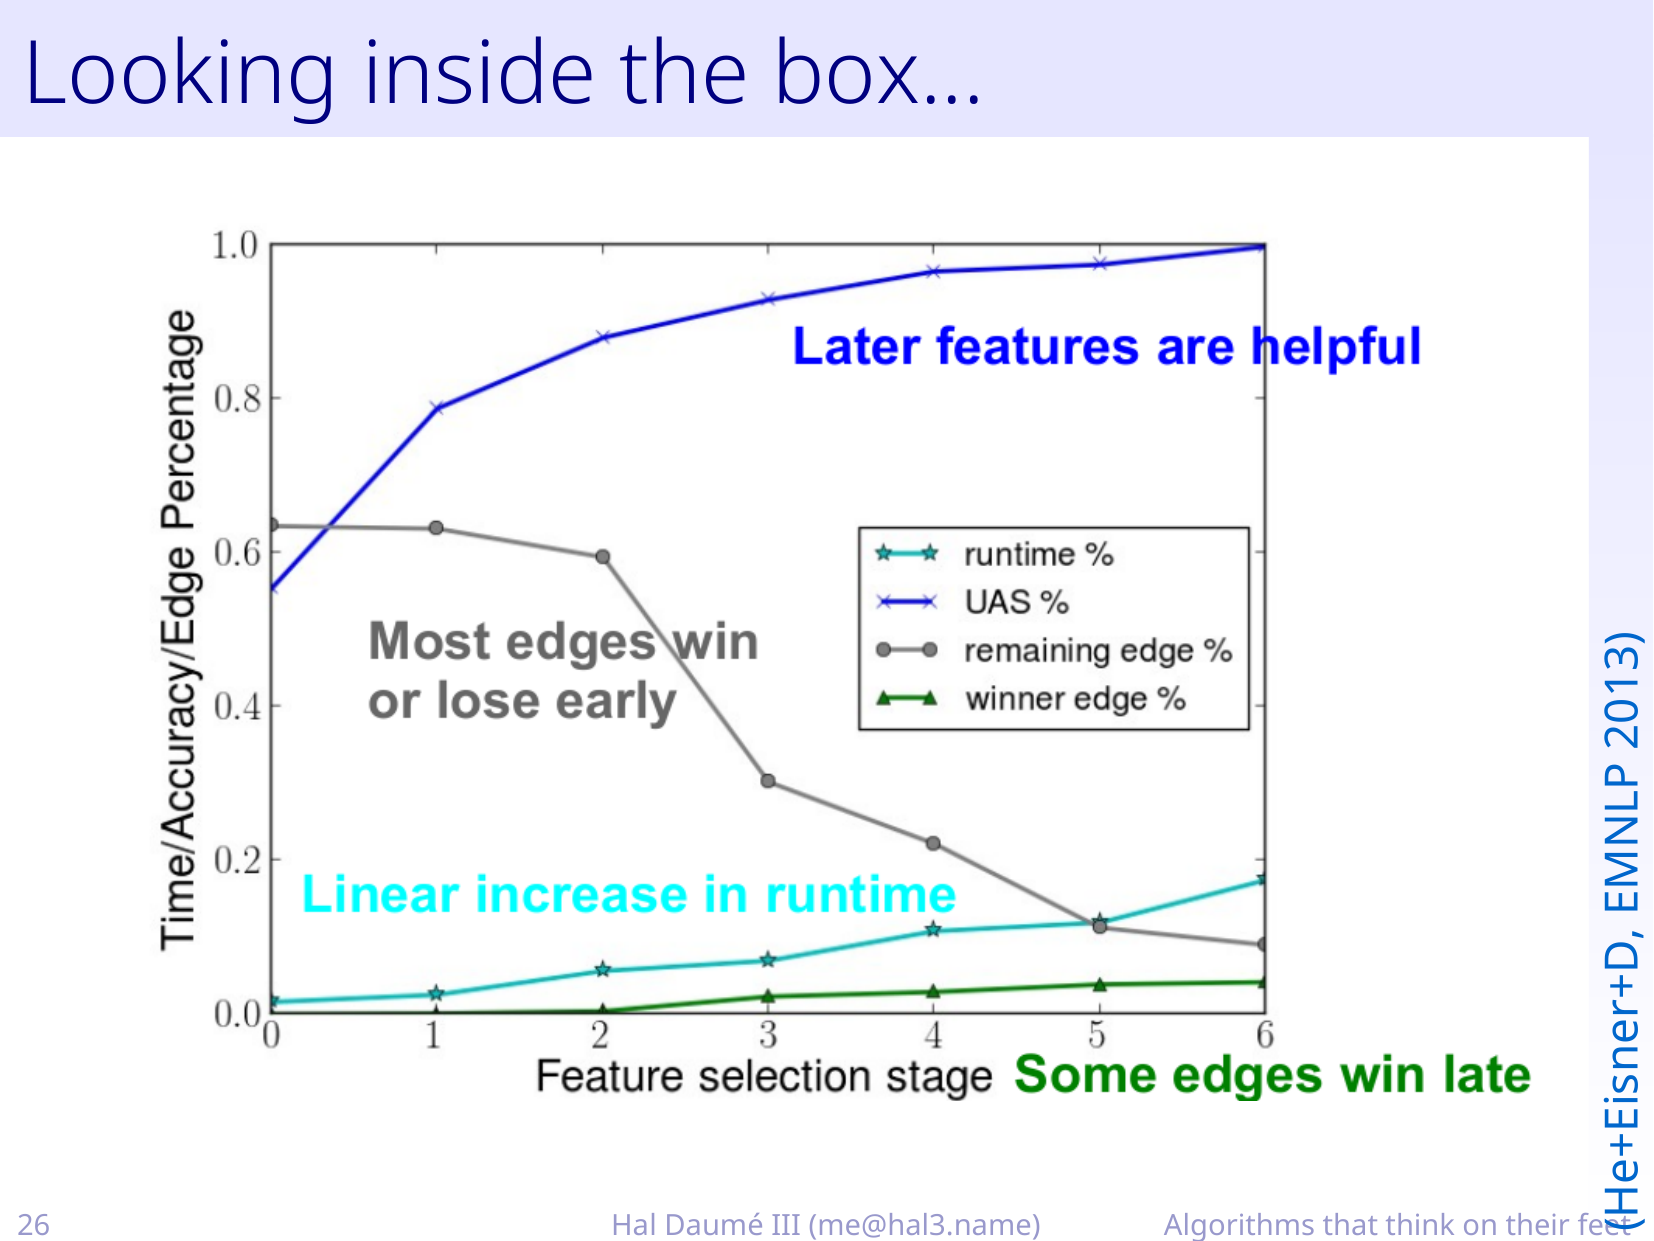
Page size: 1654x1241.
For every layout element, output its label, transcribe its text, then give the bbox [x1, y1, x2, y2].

picture [76, 175, 1563, 1101]
title Looking inside the box... [22, 8, 1639, 131]
text_box (He+Eisner+D, EMNLP 2013) [1585, 633, 1648, 1235]
